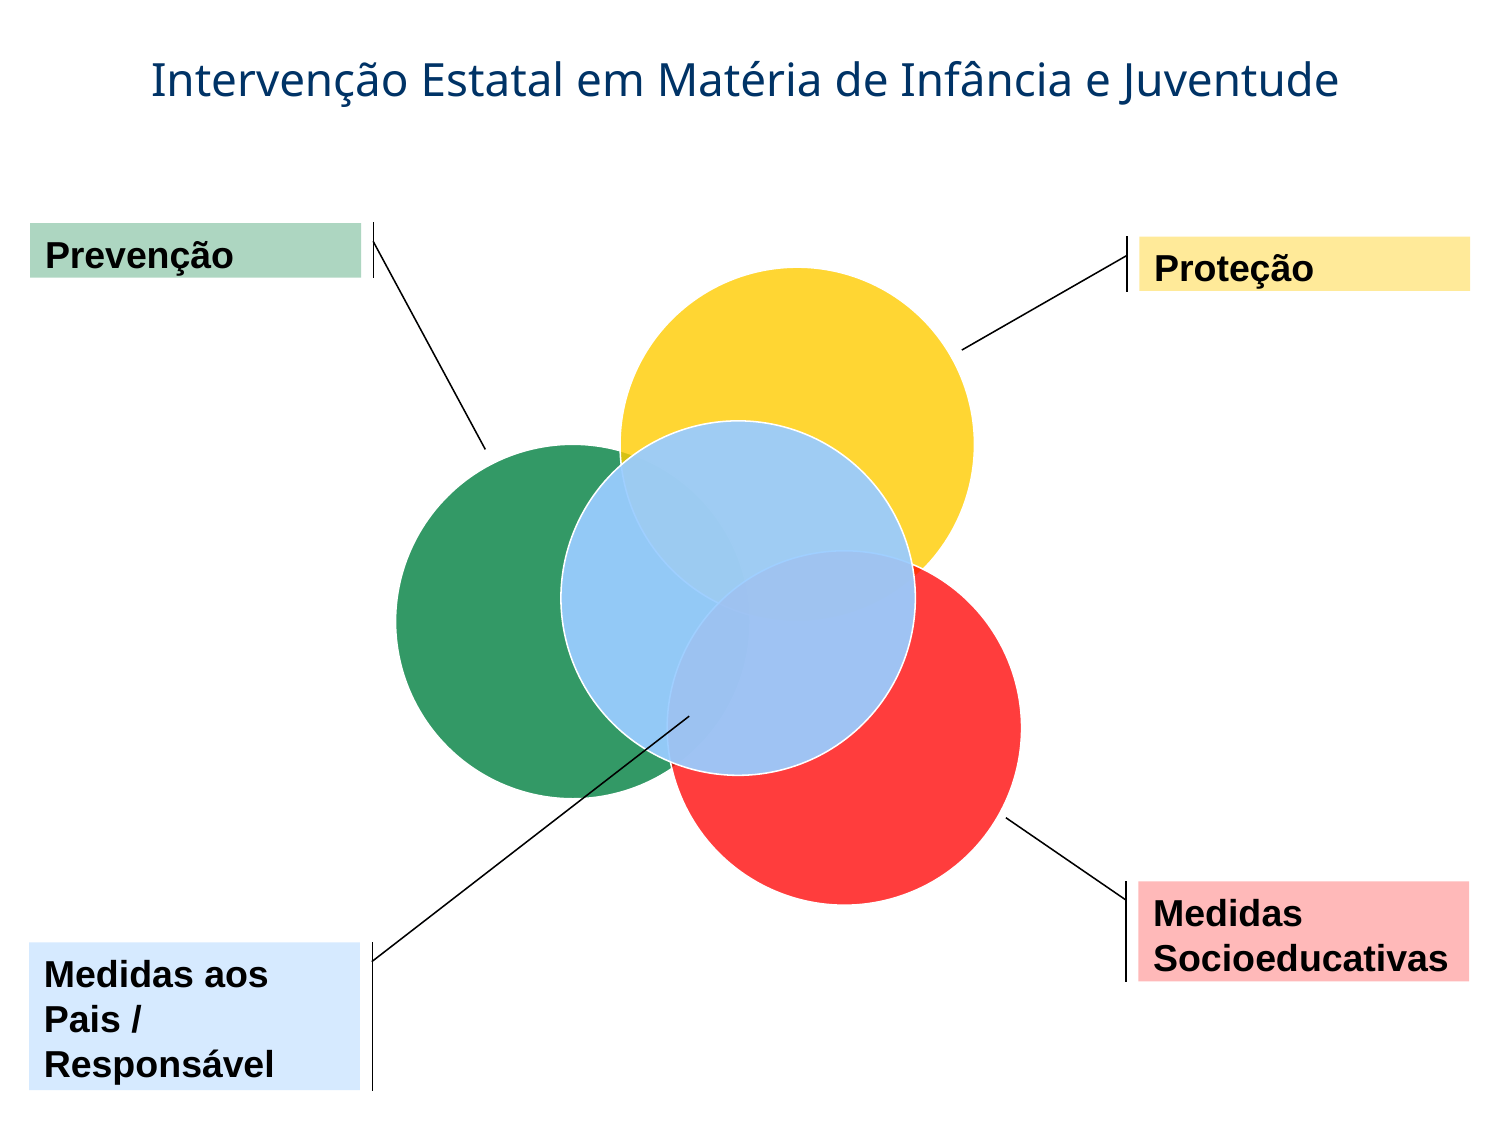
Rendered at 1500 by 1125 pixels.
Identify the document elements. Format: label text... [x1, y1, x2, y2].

text_box Intervenção Estatal em Matéria de Infância e Juventude [29, 42, 1463, 114]
text_box Medidas aos Pais / Responsável [29, 942, 360, 1090]
text_box Medidas Socioeducativas [1138, 881, 1469, 981]
text_box Prevenção [30, 223, 361, 278]
text_box [395, 267, 1022, 906]
text_box Proteção [1139, 237, 1470, 291]
